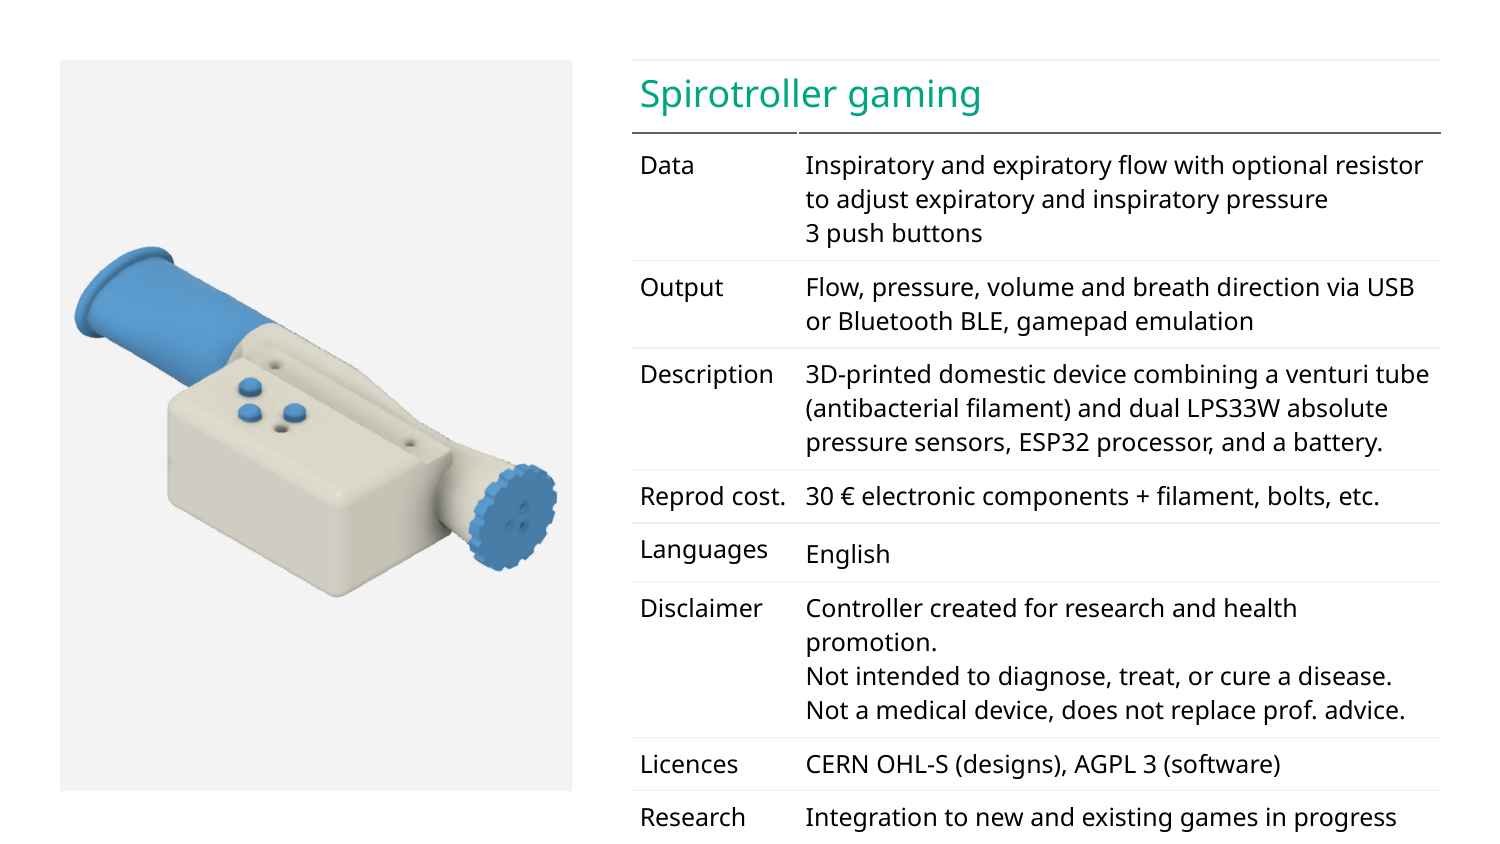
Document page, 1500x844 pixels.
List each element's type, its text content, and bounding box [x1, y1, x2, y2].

text_box [59, 60, 573, 792]
table_cell English [799, 524, 1439, 581]
table_cell CERN OHL-S (designs), AGPL 3 (software) [799, 738, 1439, 790]
table_cell Data [633, 134, 797, 260]
table_cell Inspiratory and expiratory flow with optional resistor to adjust expiratory and inspiratory pressure 3 push buttons [799, 134, 1439, 260]
table_header Spirotroller gaming [633, 61, 1439, 132]
table_cell 30 € electronic components + filament, bolts, etc. [799, 470, 1439, 522]
table_cell Integration to new and existing games in progress [799, 791, 1439, 844]
table_cell Licences [633, 738, 797, 790]
table_cell Reprod cost. [633, 470, 797, 522]
table_cell Research [633, 791, 797, 844]
table_cell Description [633, 349, 797, 469]
picture [74, 245, 558, 598]
table_cell Flow, pressure, volume and breath direction via USB or Bluetooth BLE, gamepad emulation [799, 261, 1439, 347]
table_cell Output [633, 261, 797, 347]
table_cell Controller created for research and health promotion. Not intended to diagnose, treat, or cure a disease. Not a medical device, does not replace prof. advice. [799, 582, 1439, 737]
table_cell Languages [633, 524, 797, 581]
table_cell Disclaimer [633, 582, 797, 737]
table_cell 3D-printed domestic device combining a venturi tube (antibacterial filament) and dual LPS33W absolute pressure sensors, ESP32 processor, and a battery. [799, 349, 1439, 469]
